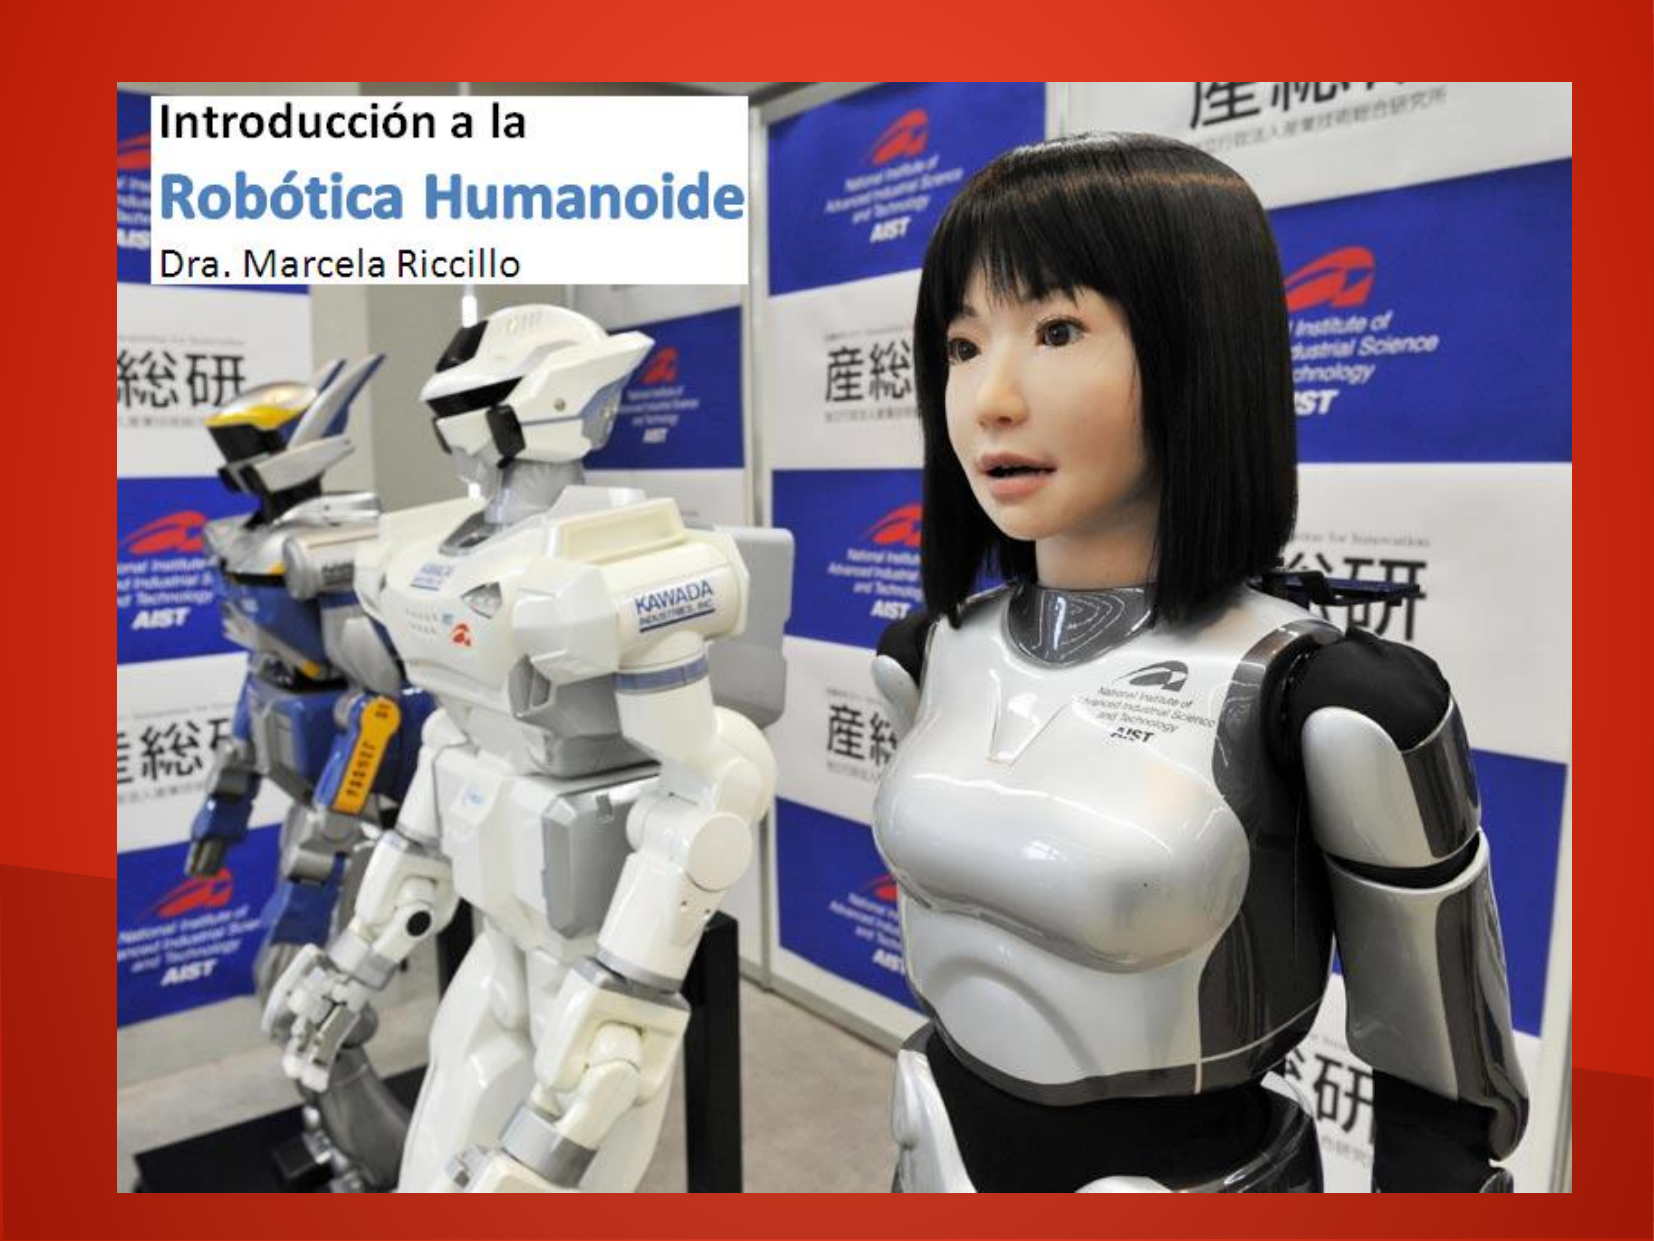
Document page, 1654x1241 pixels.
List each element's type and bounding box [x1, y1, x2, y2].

picture [117, 82, 1572, 1193]
